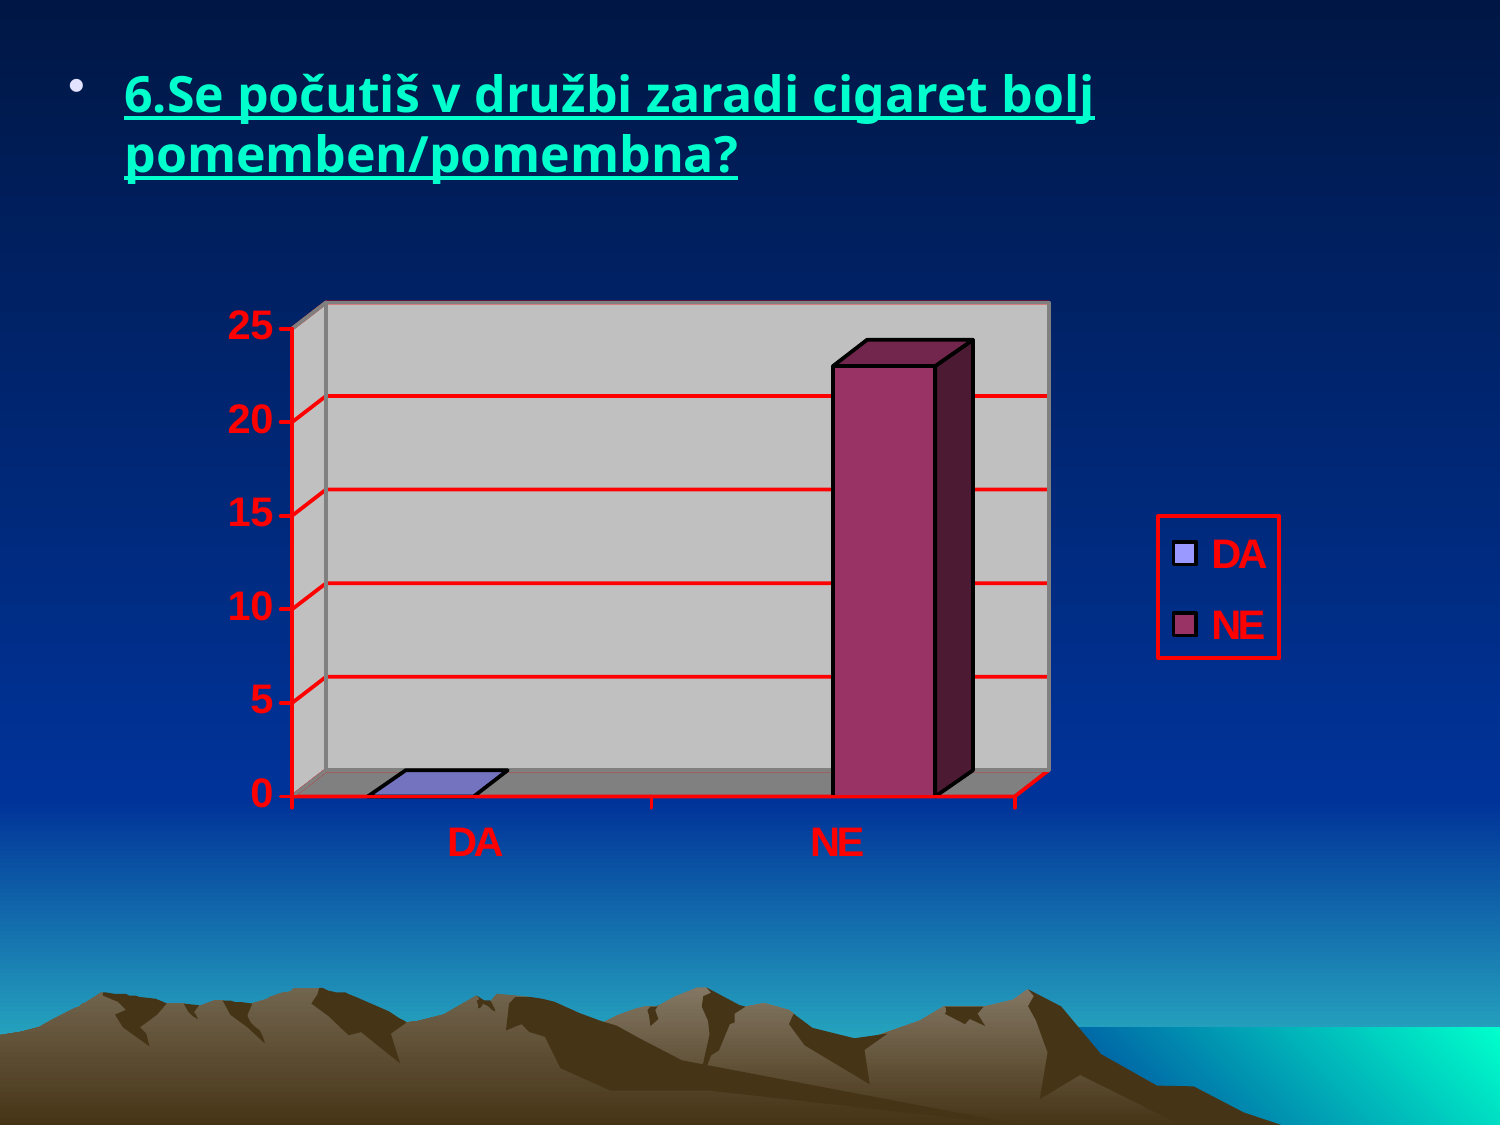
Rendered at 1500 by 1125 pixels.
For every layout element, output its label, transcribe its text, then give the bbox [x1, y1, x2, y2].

list 6.Se počutiš v družbi zaradi cigaret bolj pomemben/pomembna? [53, 54, 1425, 1000]
picture [110, 231, 1303, 951]
chart [112, 231, 1306, 953]
